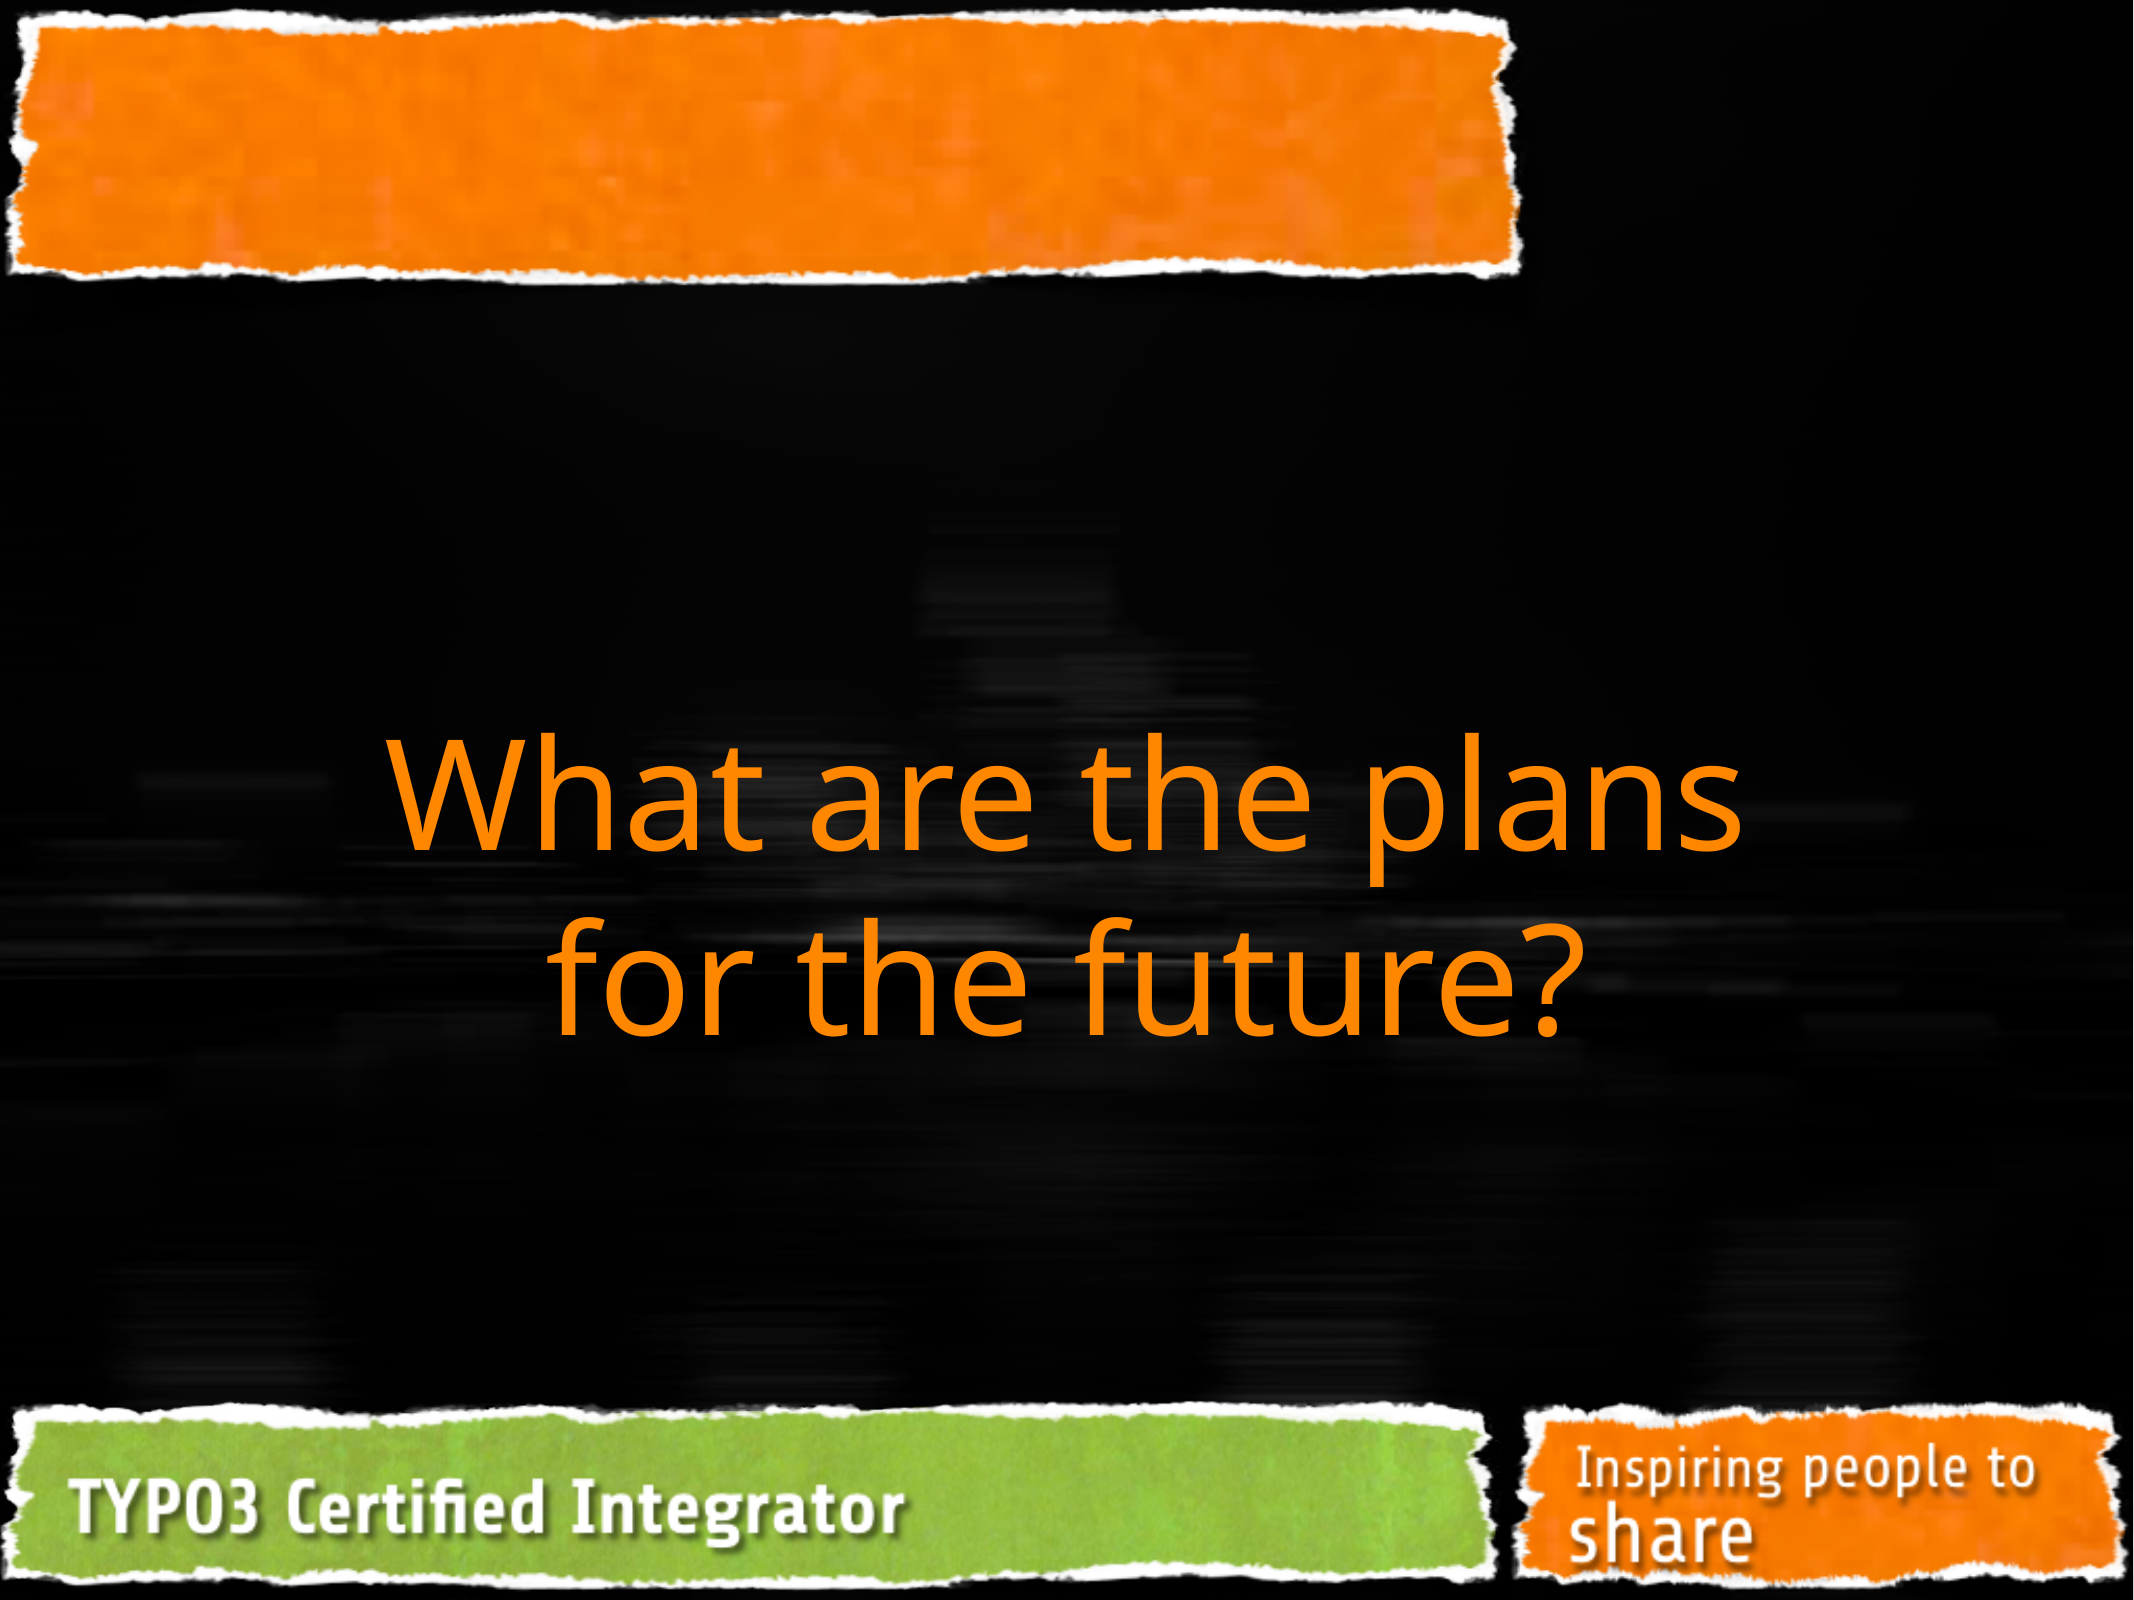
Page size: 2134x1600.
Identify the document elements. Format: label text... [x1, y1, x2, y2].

picture [0, 0, 2134, 1600]
title What are the plans for the future? [208, 533, 1925, 1075]
